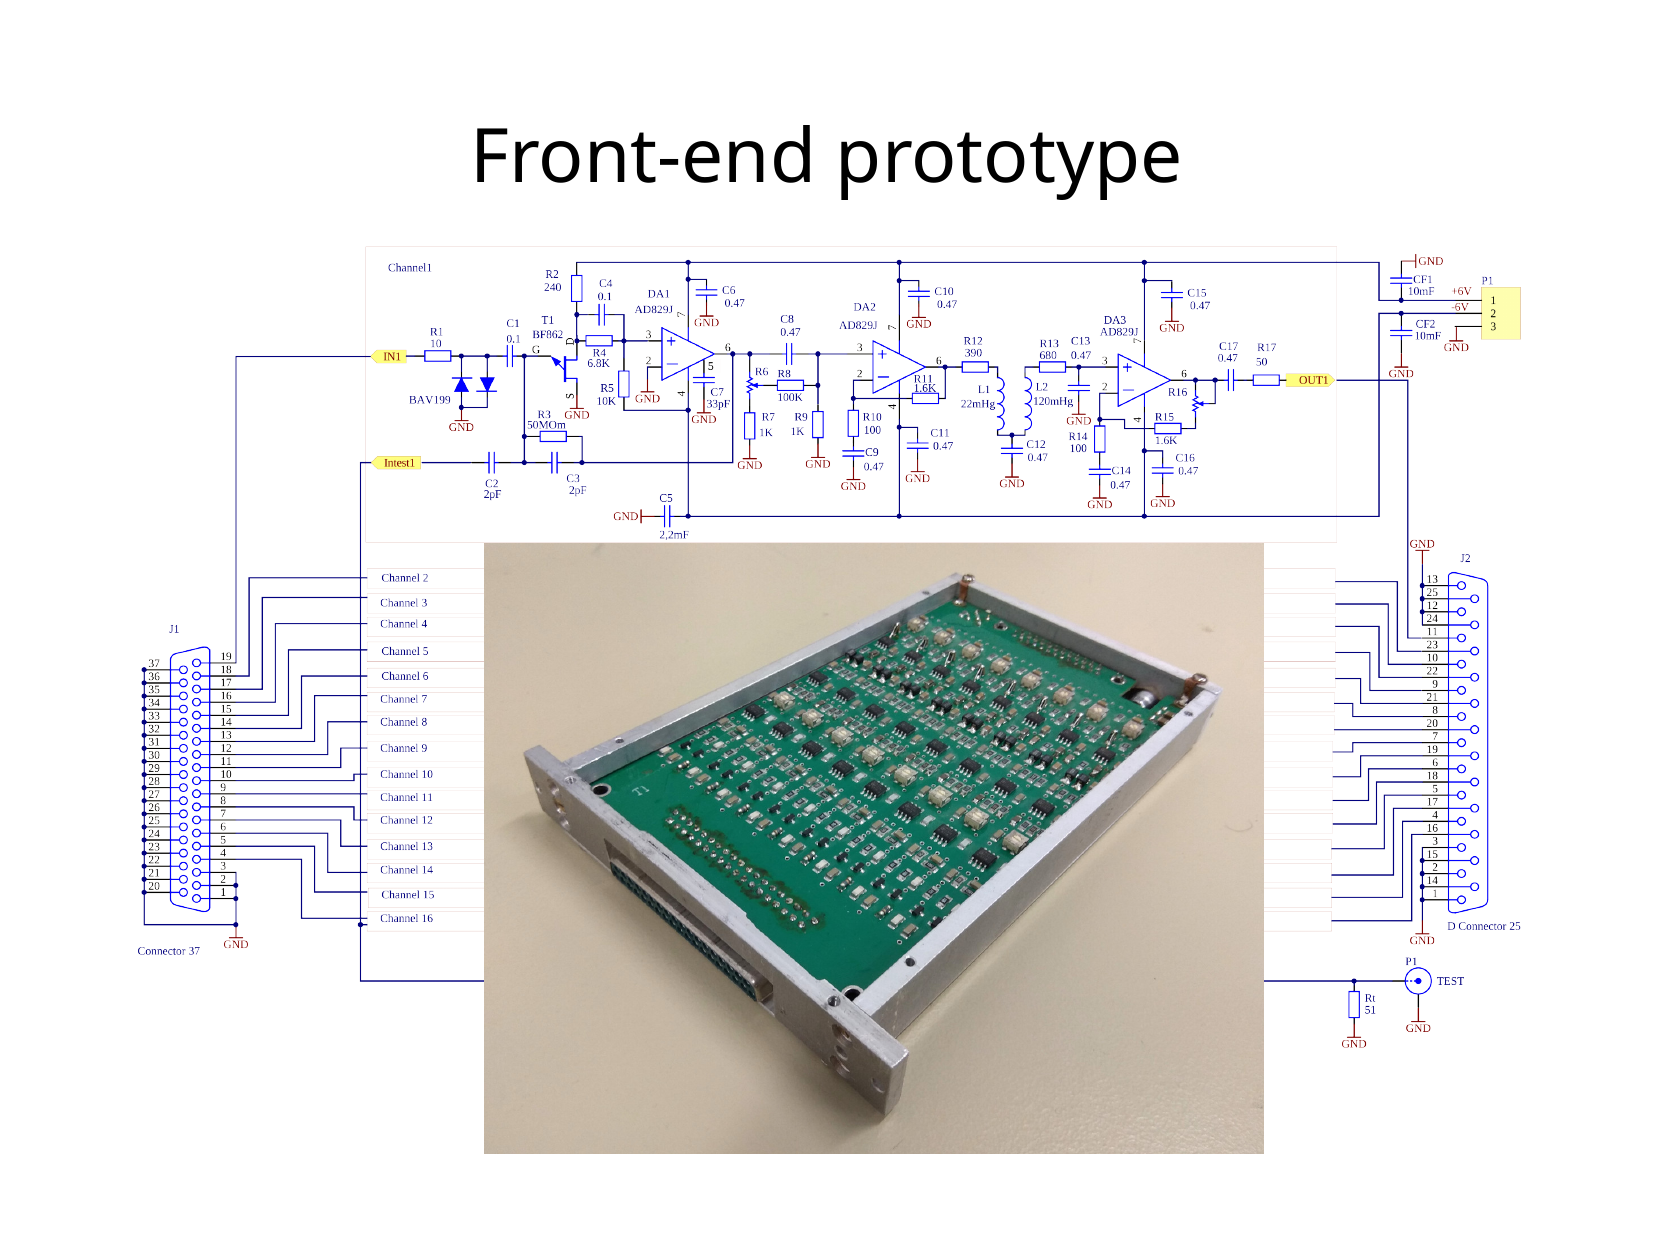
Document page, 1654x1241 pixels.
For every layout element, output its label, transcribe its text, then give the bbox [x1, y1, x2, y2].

picture [125, 242, 1535, 1154]
title Front-end prototype [82, 49, 1571, 257]
